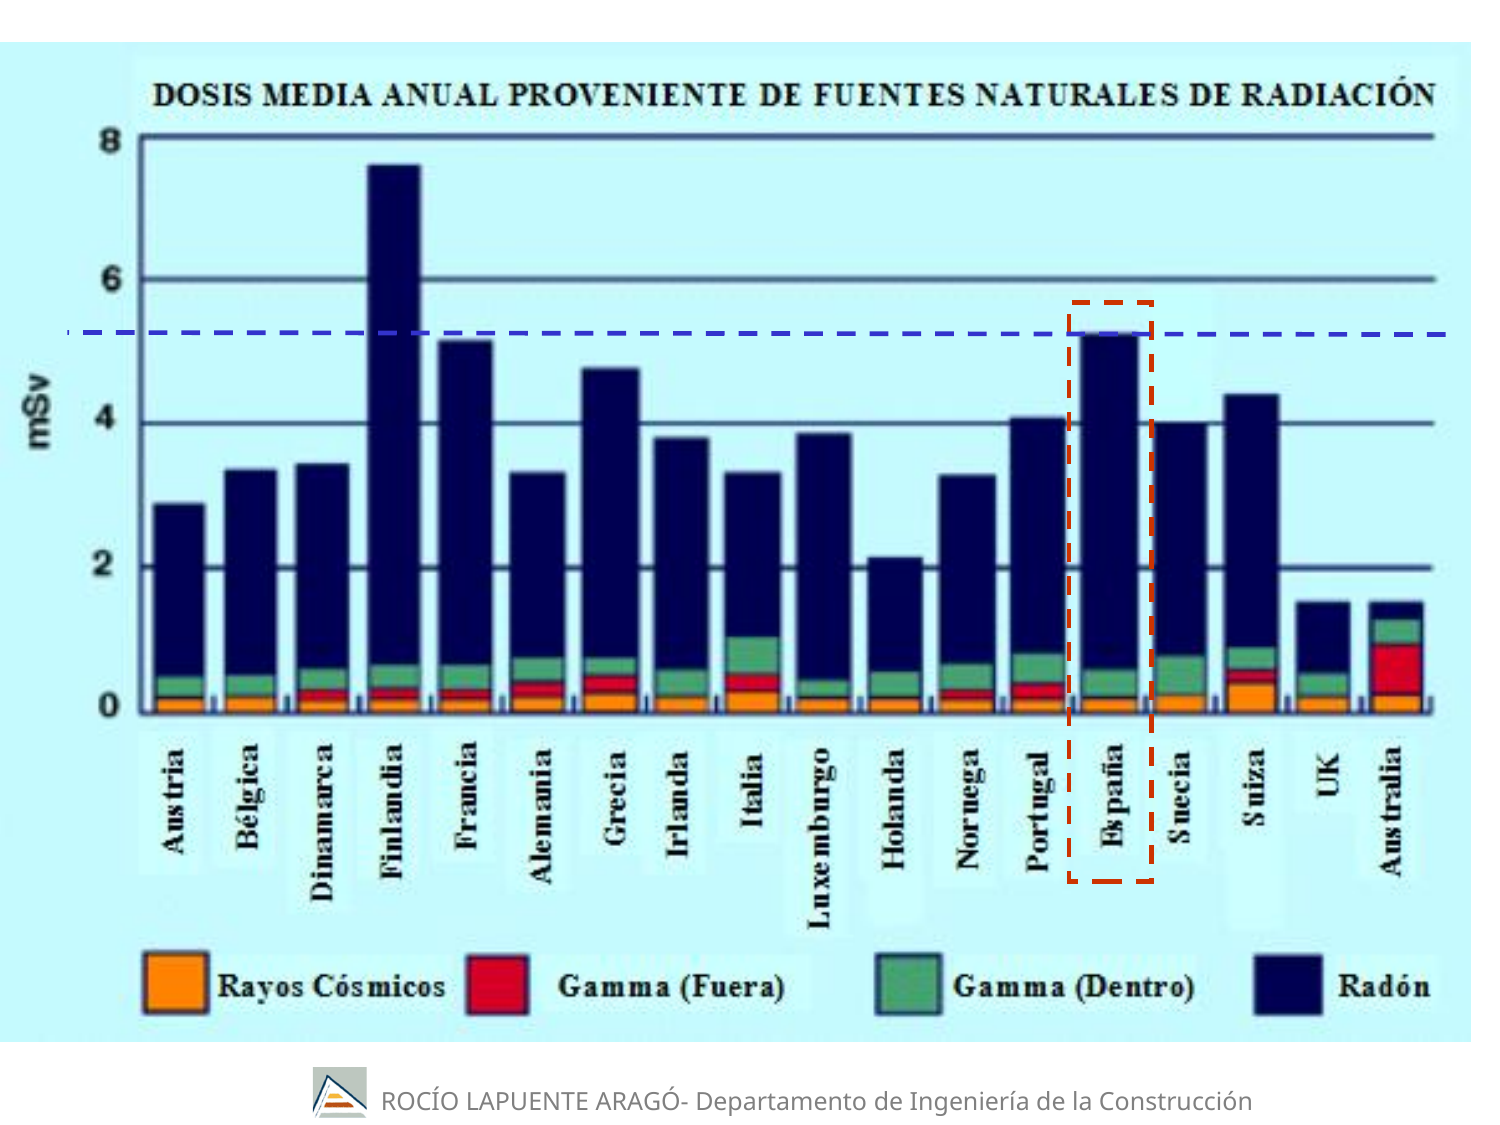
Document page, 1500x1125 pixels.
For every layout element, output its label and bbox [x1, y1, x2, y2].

picture [0, 42, 1471, 1042]
